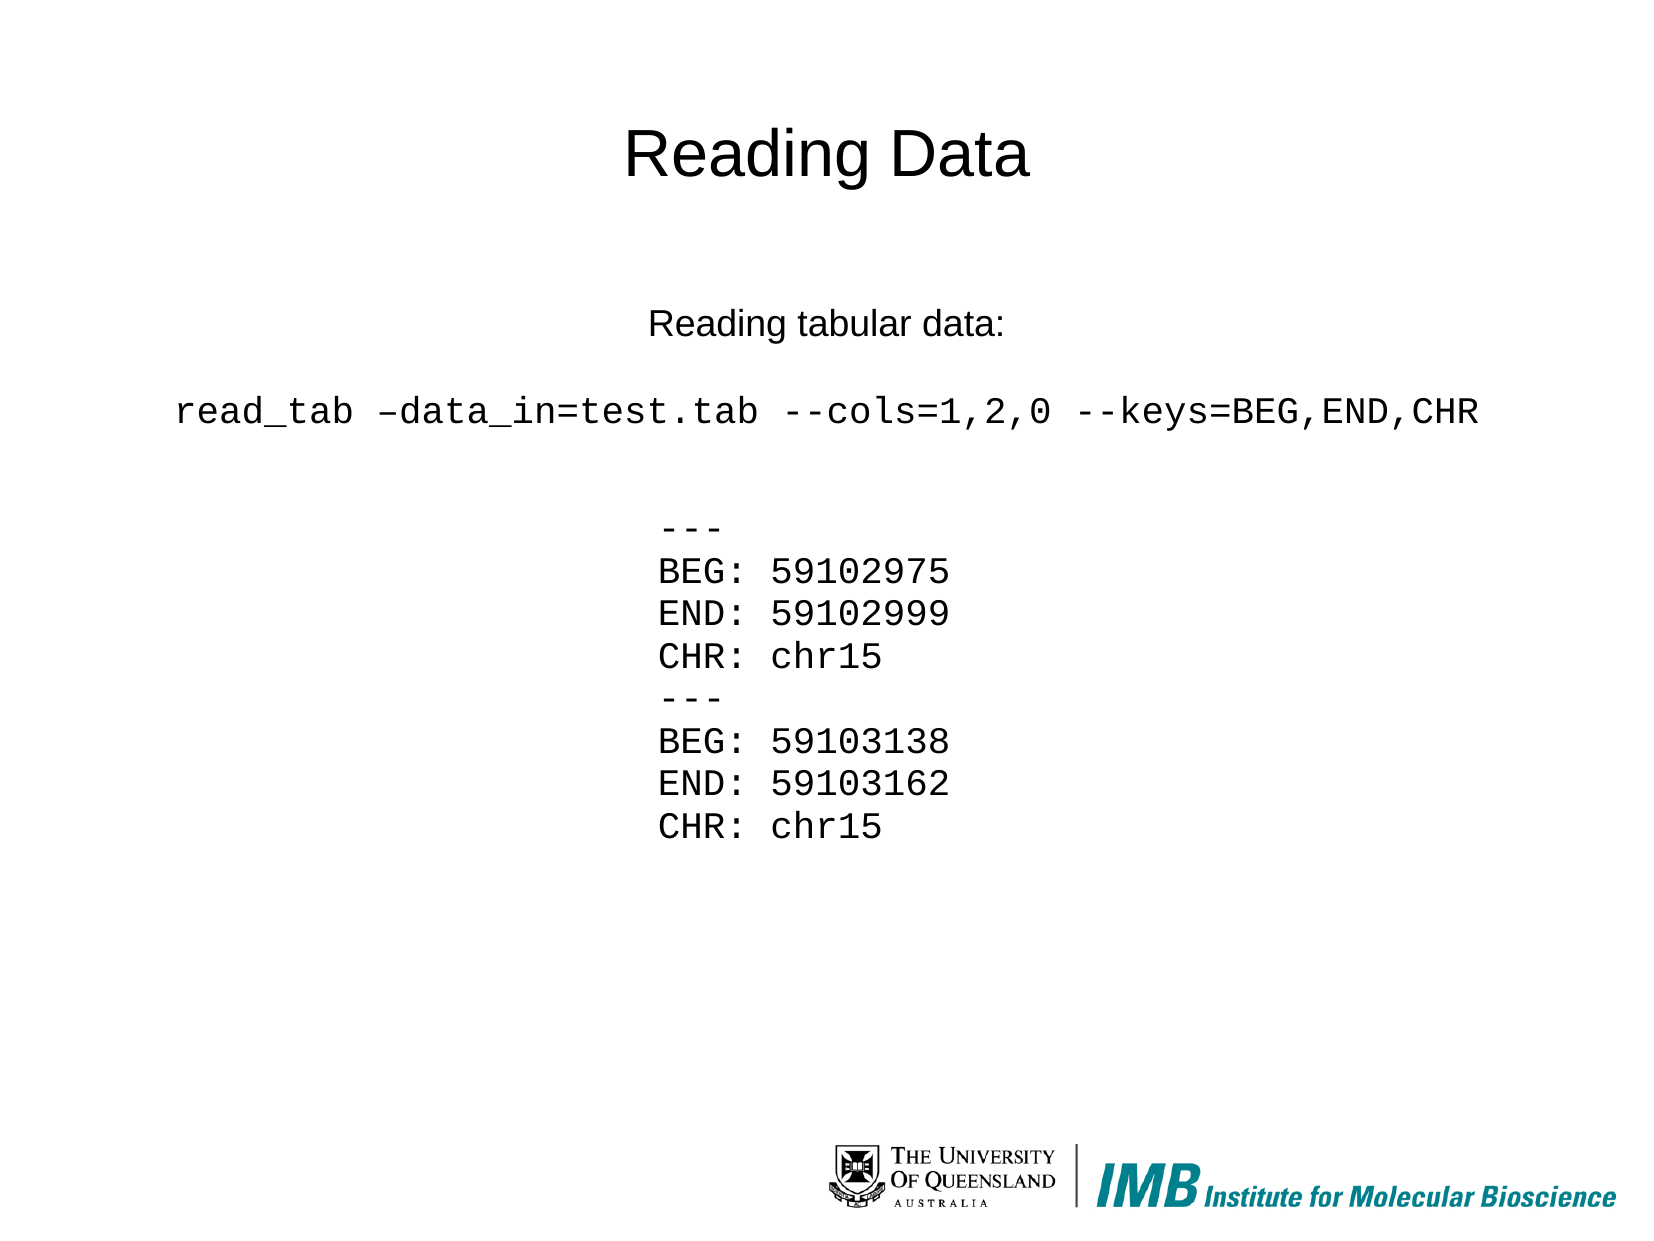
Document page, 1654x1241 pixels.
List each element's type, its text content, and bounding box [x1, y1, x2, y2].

title Reading Data [82, 49, 1571, 257]
text_box --- BEG: 59102975 END: 59102999 CHR: chr15 --- BEG: 59103138 END: 59103162 CHR: chr15 [643, 501, 1011, 902]
picture [826, 1142, 1618, 1211]
text_box Reading tabular data: [633, 295, 1021, 353]
text_box read_tab –data_in=test.tab --cols=1,2,0 --keys=BEG,END,CHR [159, 385, 1495, 443]
